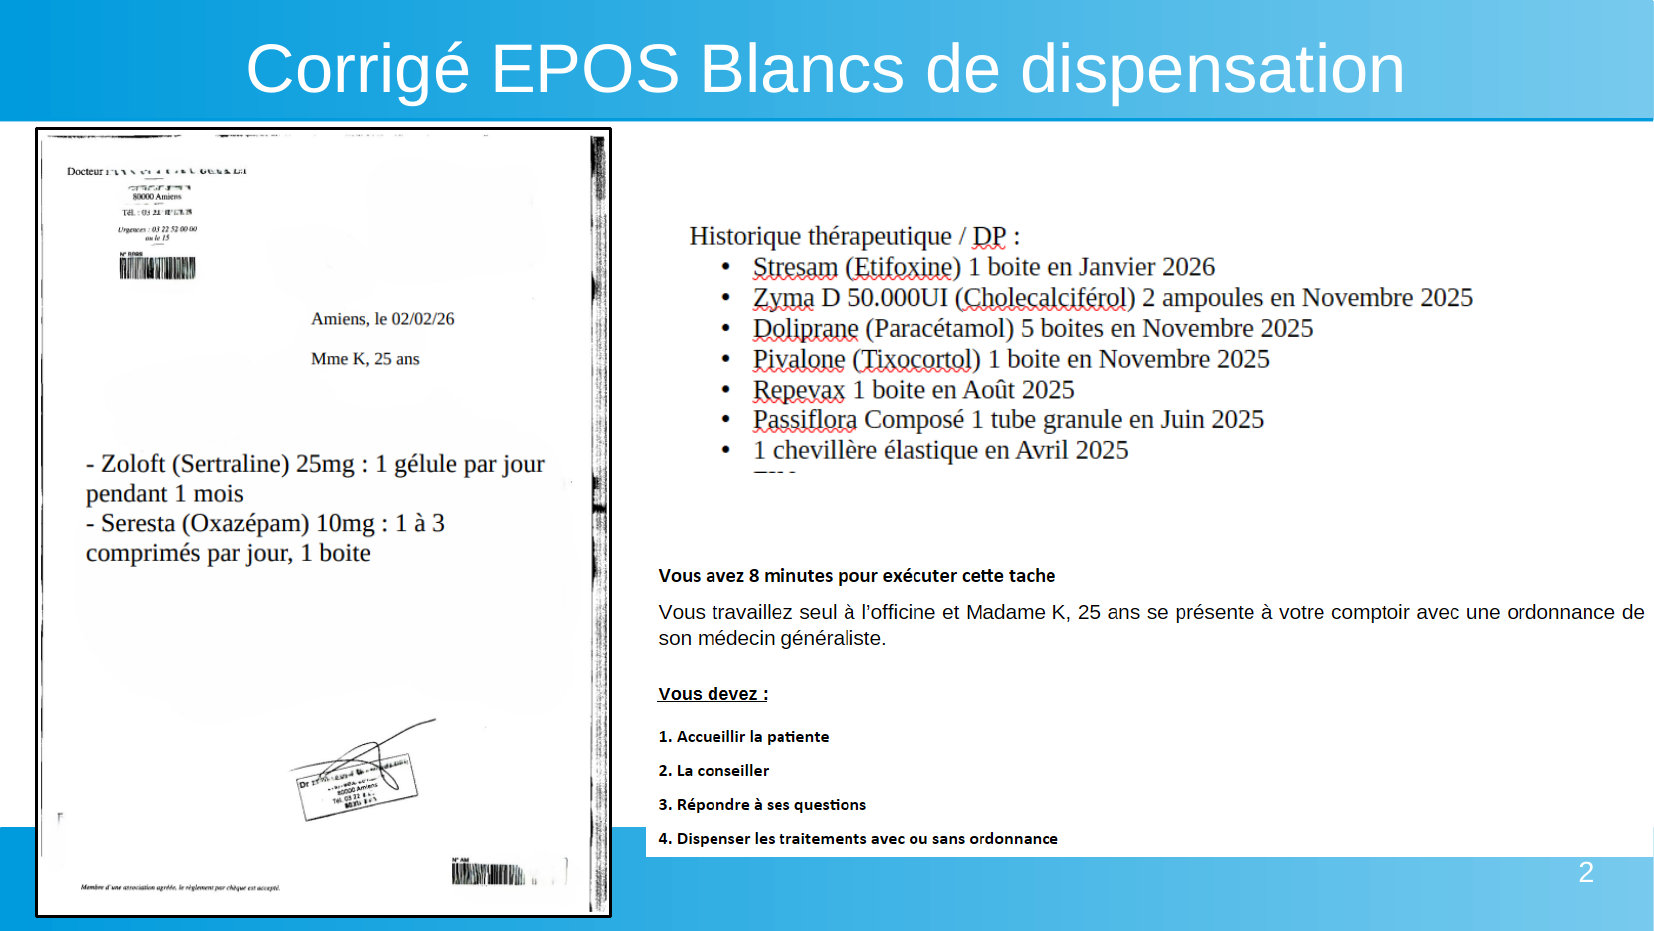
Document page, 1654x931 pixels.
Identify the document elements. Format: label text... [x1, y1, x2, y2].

picture [677, 214, 1480, 473]
title Corrigé EPOS Blancs de dispensation [59, 29, 1595, 108]
picture [37, 130, 610, 916]
picture [646, 560, 1654, 857]
